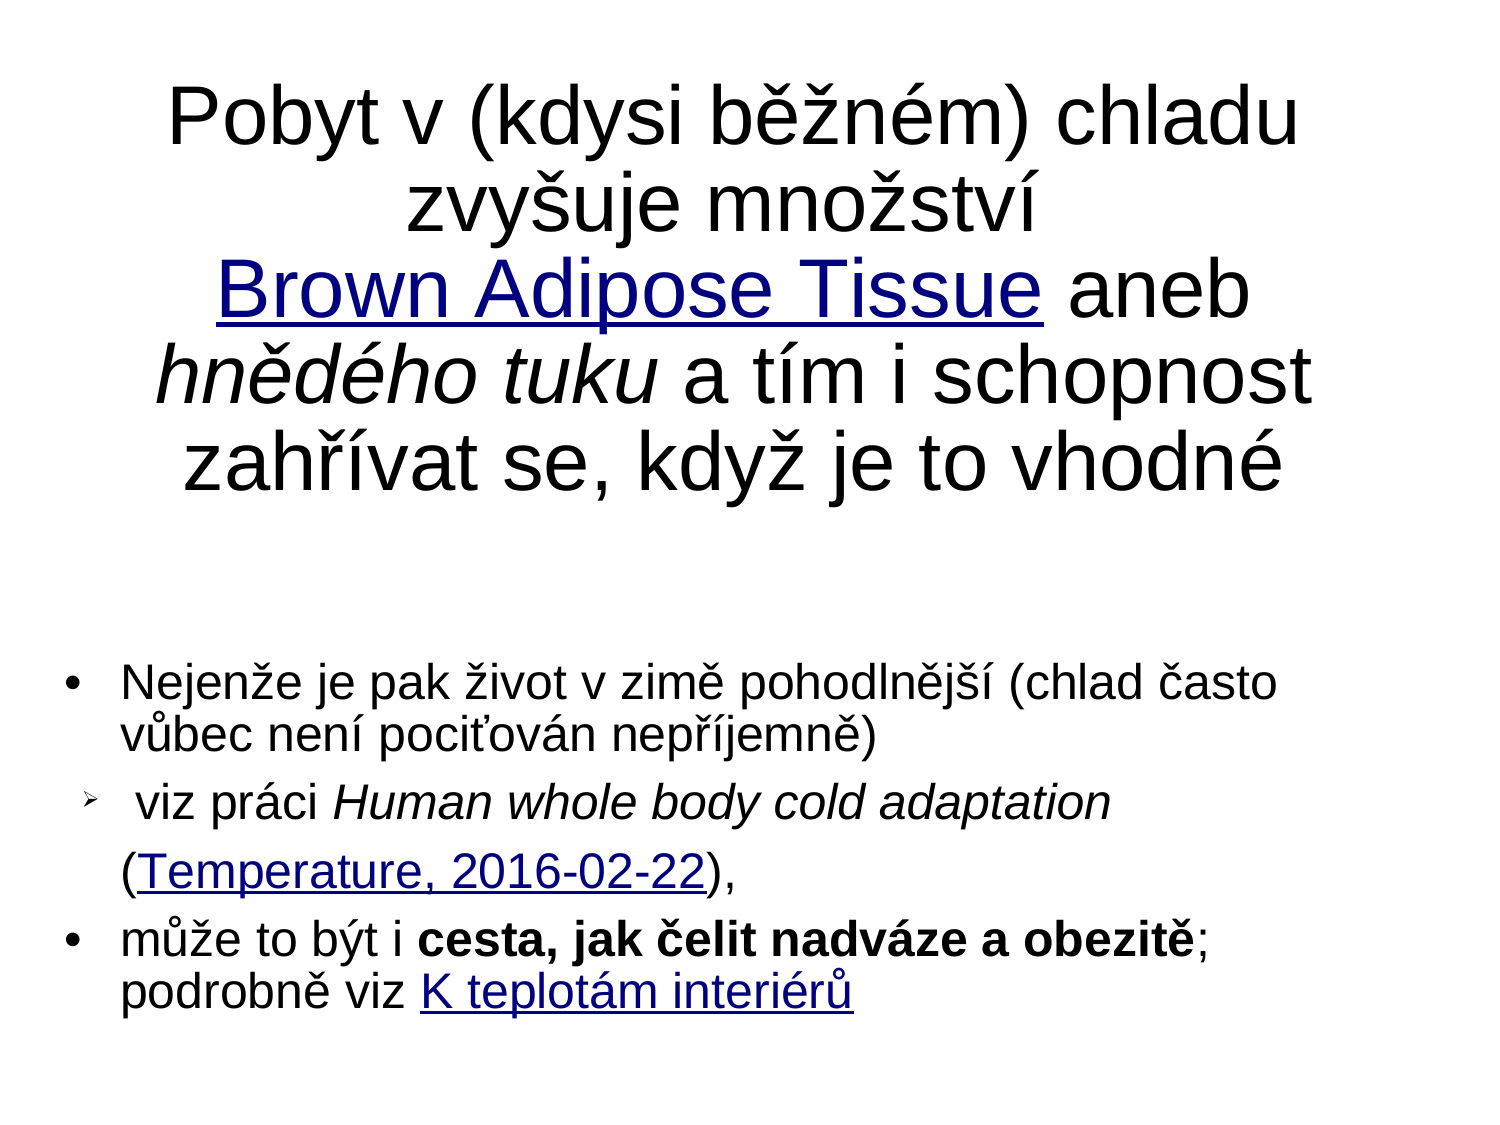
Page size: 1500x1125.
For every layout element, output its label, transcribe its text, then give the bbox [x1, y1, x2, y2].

title Pobyt v (kdysi běžném) chladu zvyšuje množství Brown Adipose Tissue aneb hnědého tuku a tím i schopnost zahřívat se, když je to vhodné [59, 59, 1409, 525]
list Nejenže je pak život v zimě pohodlnější (chlad často vůbec není pociťován nepříjemně) viz práci Human whole body cold adaptation (Temperature, 2016-02-22), může to být i cesta, jak čelit nadváze a obezitě; podrobně viz K teplotám interiérů [64, 658, 1415, 1125]
